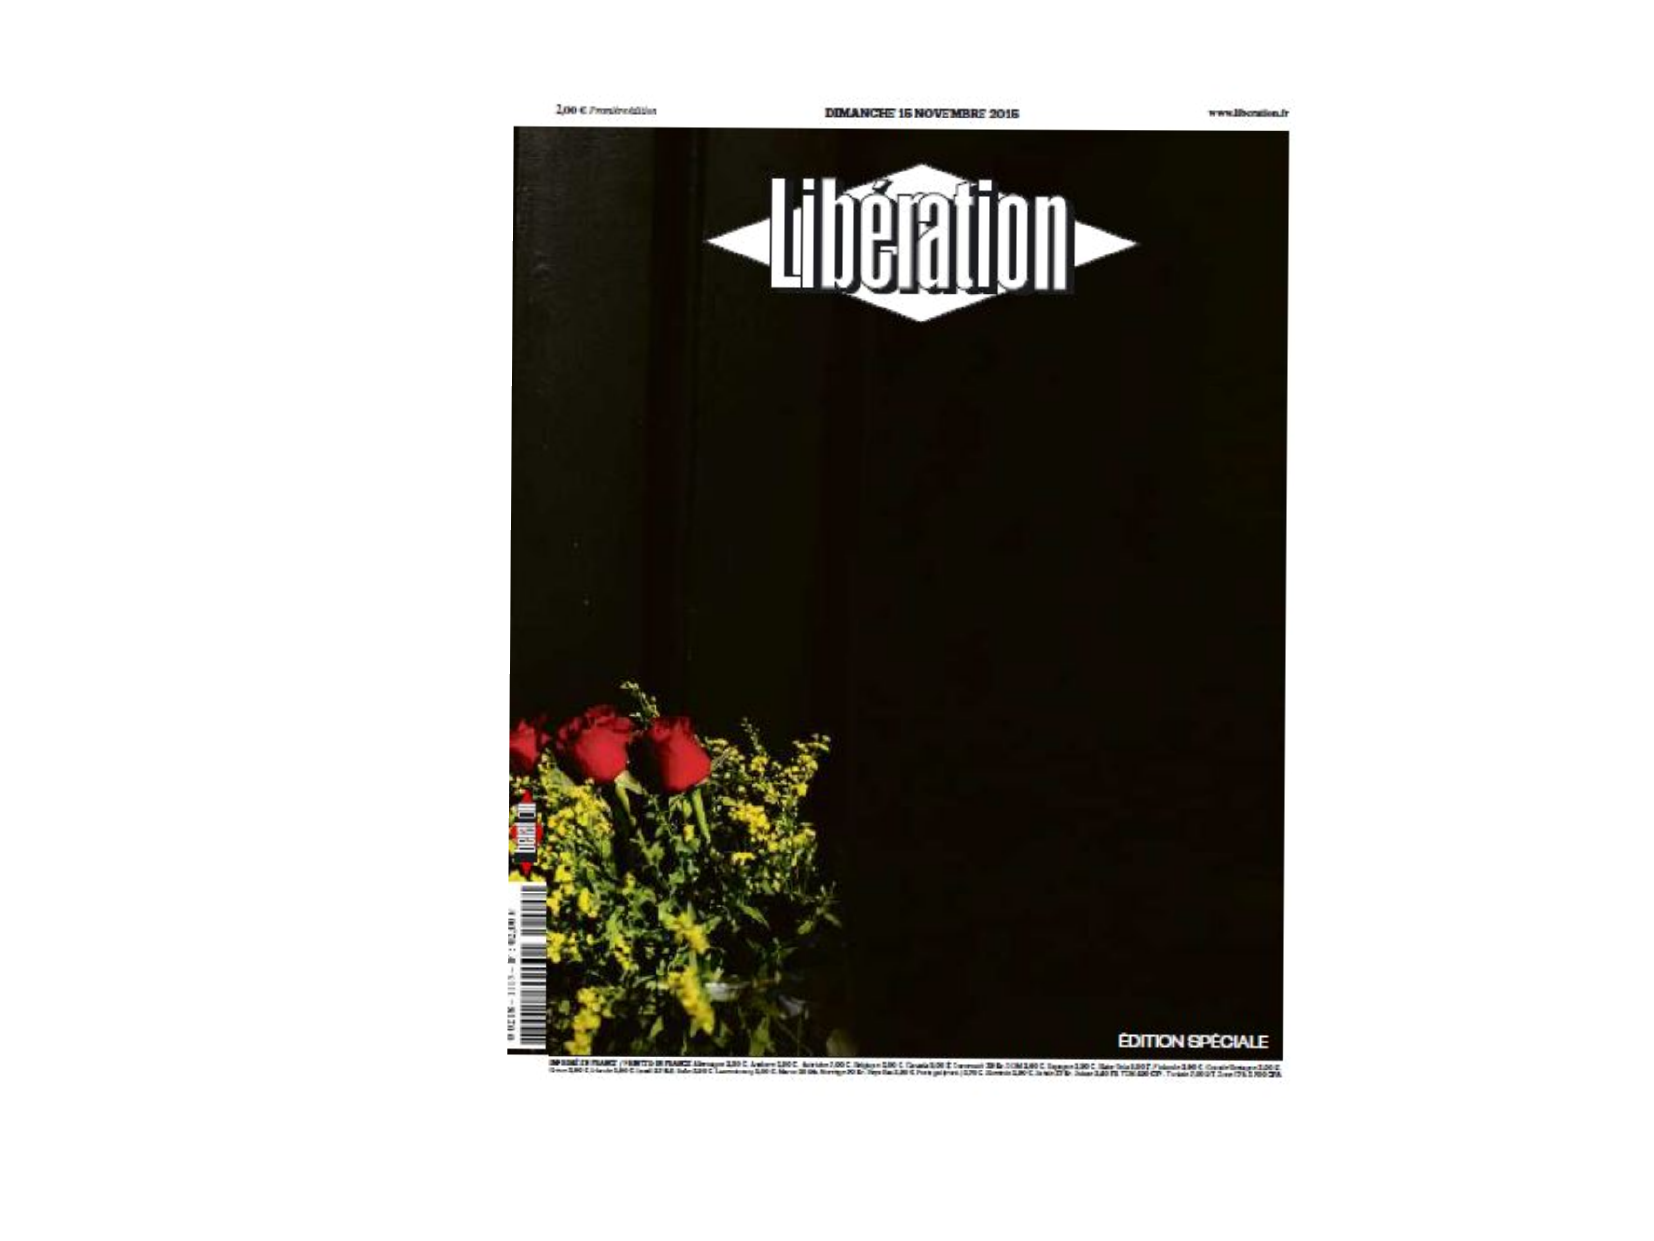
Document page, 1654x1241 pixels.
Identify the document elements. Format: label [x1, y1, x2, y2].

picture [506, 49, 1323, 1111]
